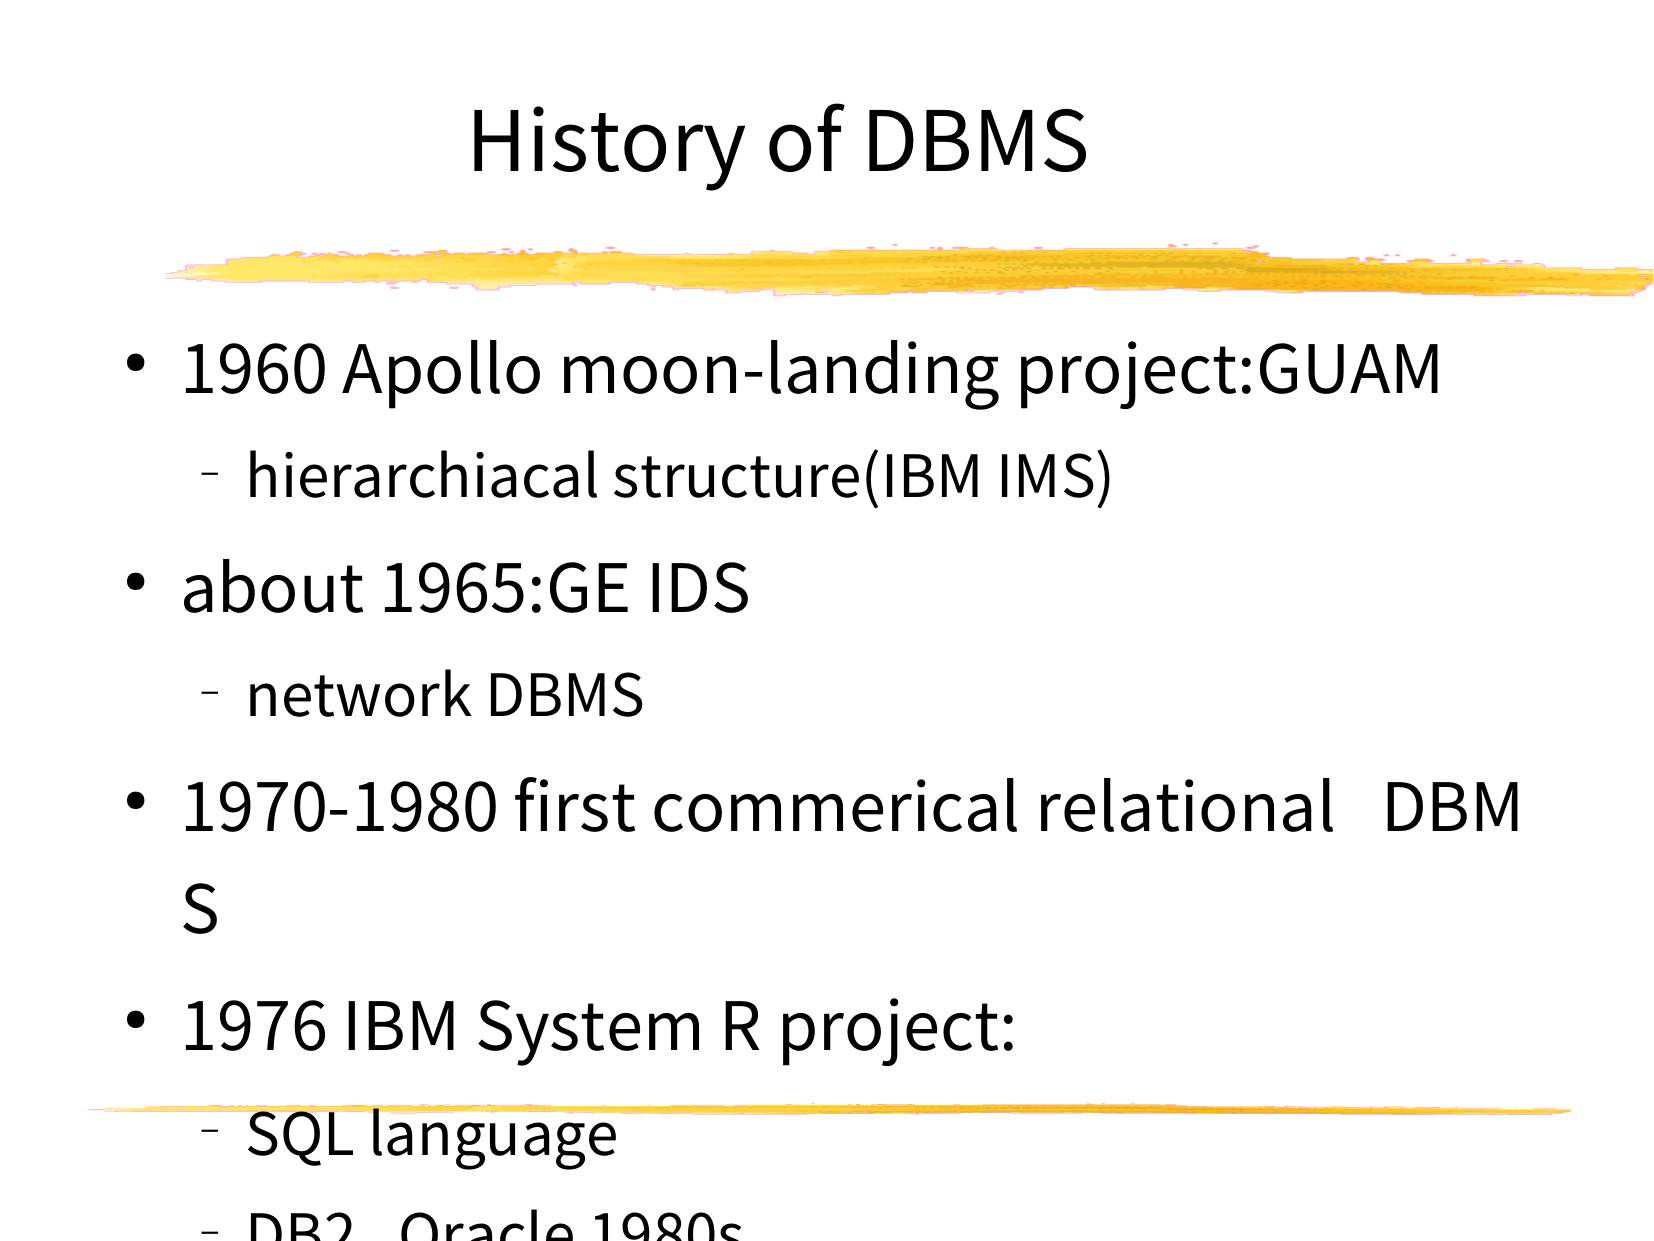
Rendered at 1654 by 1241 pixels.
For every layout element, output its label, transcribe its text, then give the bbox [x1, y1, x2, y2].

picture [165, 237, 1654, 308]
picture [1530, 1102, 1571, 1117]
list 1960 Apollo moon-landing project:GUAM hierarchiacal structure(IBM IMS) about 1965:GE IDS network DBMS 1970-1980 first commerical relational DBMS 1976 IBM System R project: SQL language DB2 , Oracle 1980s OODBMS、ORDBMS:not clear yet! [124, 310, 1530, 1121]
picture [82, 1102, 124, 1117]
title History of DBMS [76, 28, 1482, 235]
